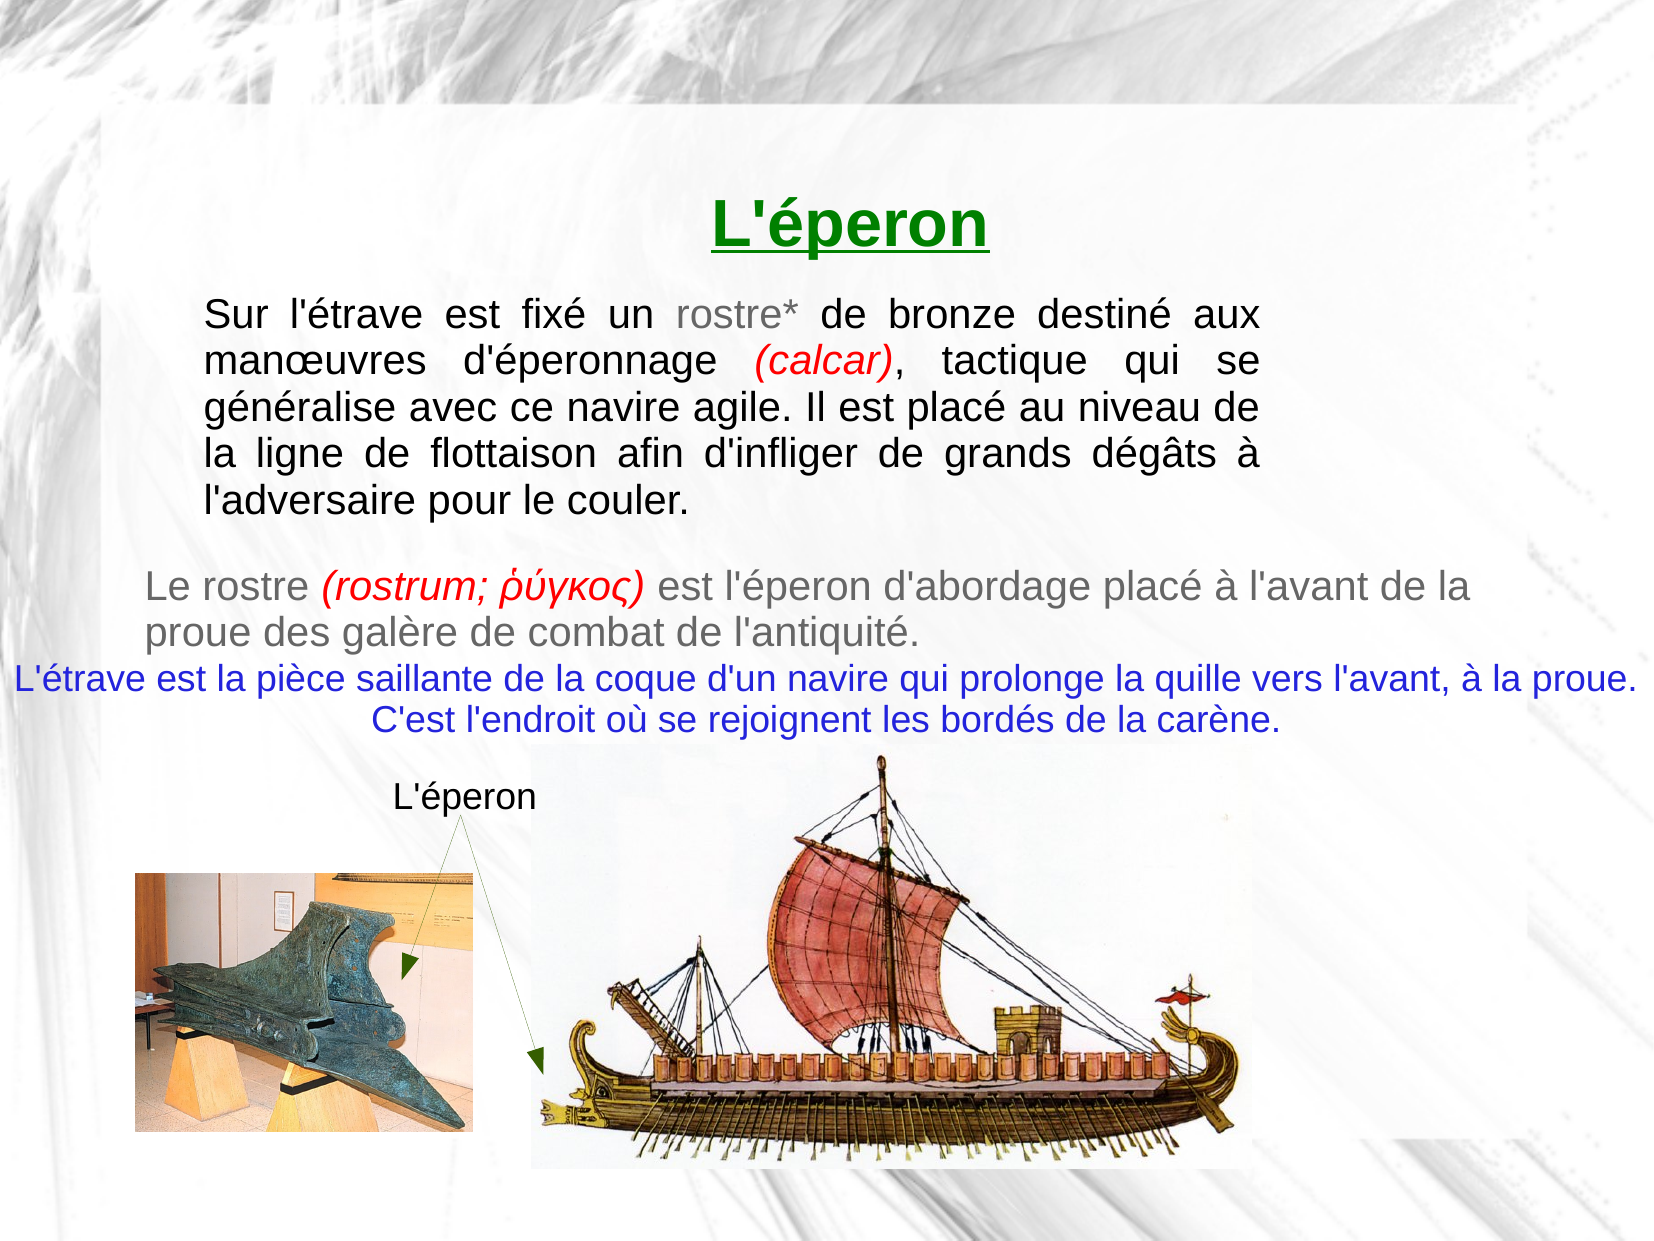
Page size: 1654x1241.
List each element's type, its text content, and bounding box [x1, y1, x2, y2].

text_box Sur l'étrave est fixé un rostre* de bronze destiné aux manœuvres d'éperonnage (calcar), tactique qui se généralise avec ce navire agile. Il est placé au niveau de la ligne de flottaison afin d'infliger de grands dégâts à l'adversaire pour le couler. [188, 231, 1276, 532]
text_box Le rostre (rostrum; ῥύγκος) est l'éperon d'abordage placé à l'avant de la proue des galère de combat de l'antiquité. [129, 555, 1524, 649]
picture [0, 791, 1654, 1241]
text_box L'éperon [377, 791, 674, 825]
picture [0, 0, 1654, 649]
text_box L'étrave est la pièce saillante de la coque d'un navire qui prolonge la quille vers l'avant, à la proue. C'est l'endroit où se rejoignent les bordés de la carène. [0, 649, 1654, 791]
text_box L'éperon [271, 178, 1430, 268]
